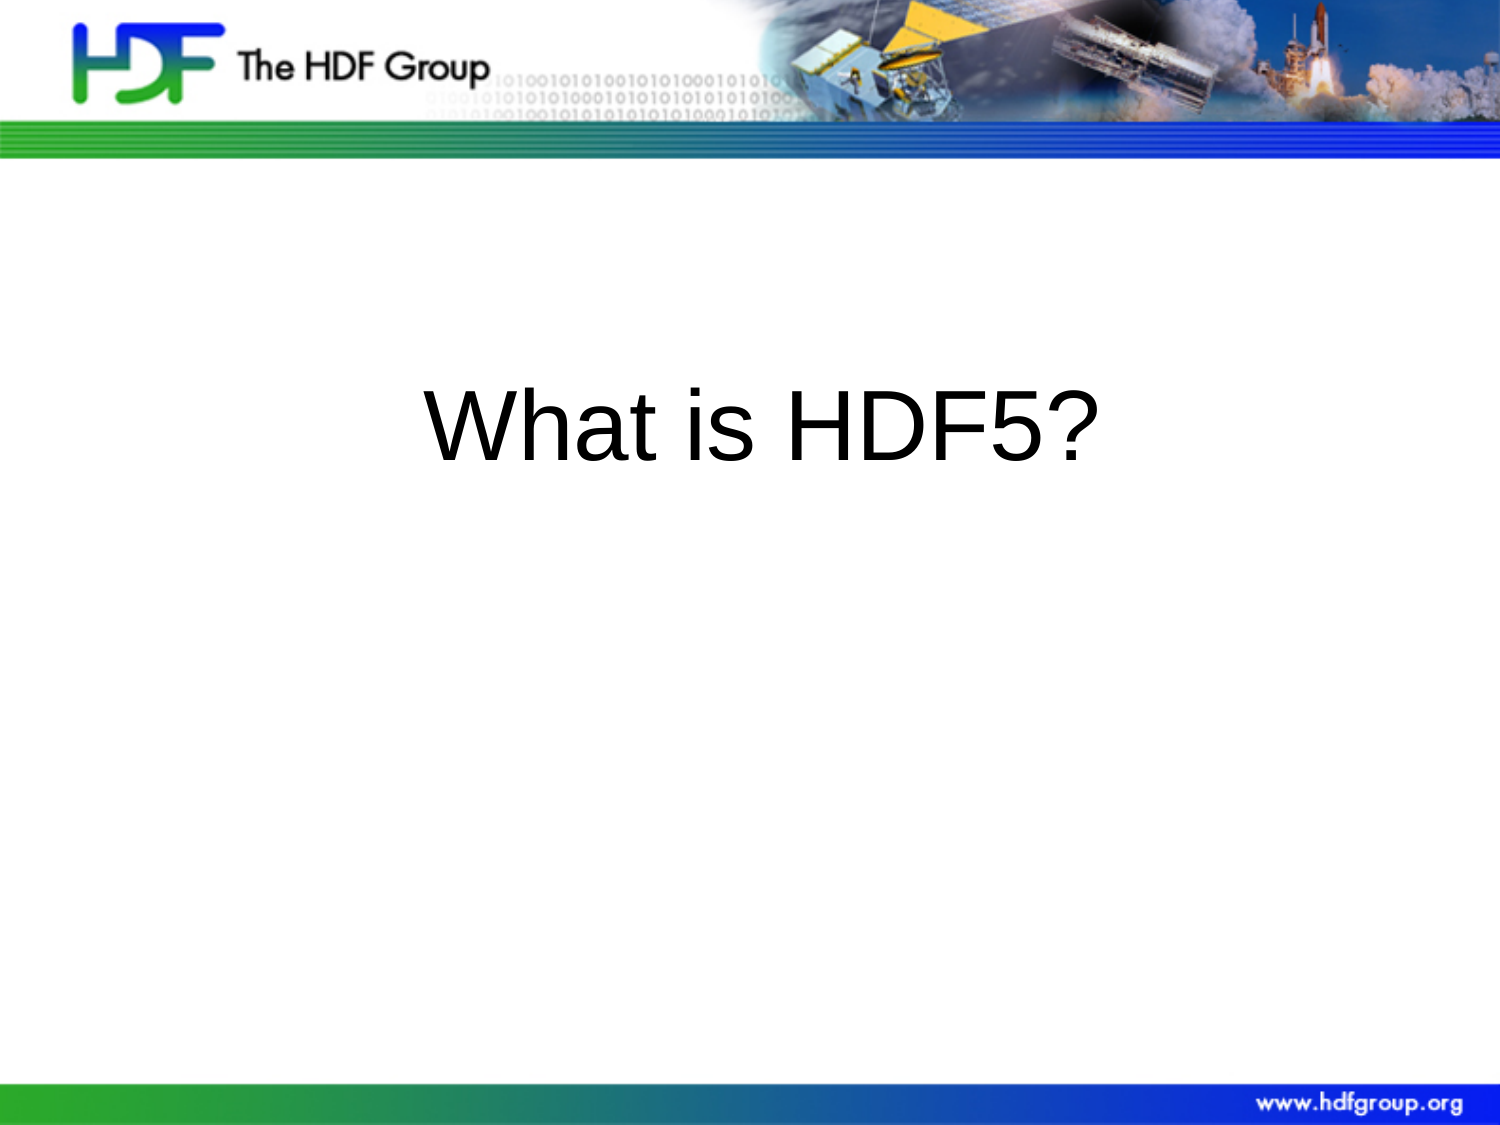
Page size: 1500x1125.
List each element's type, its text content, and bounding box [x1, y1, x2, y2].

title What is HDF5? [125, 362, 1401, 700]
picture [0, 0, 1500, 1125]
